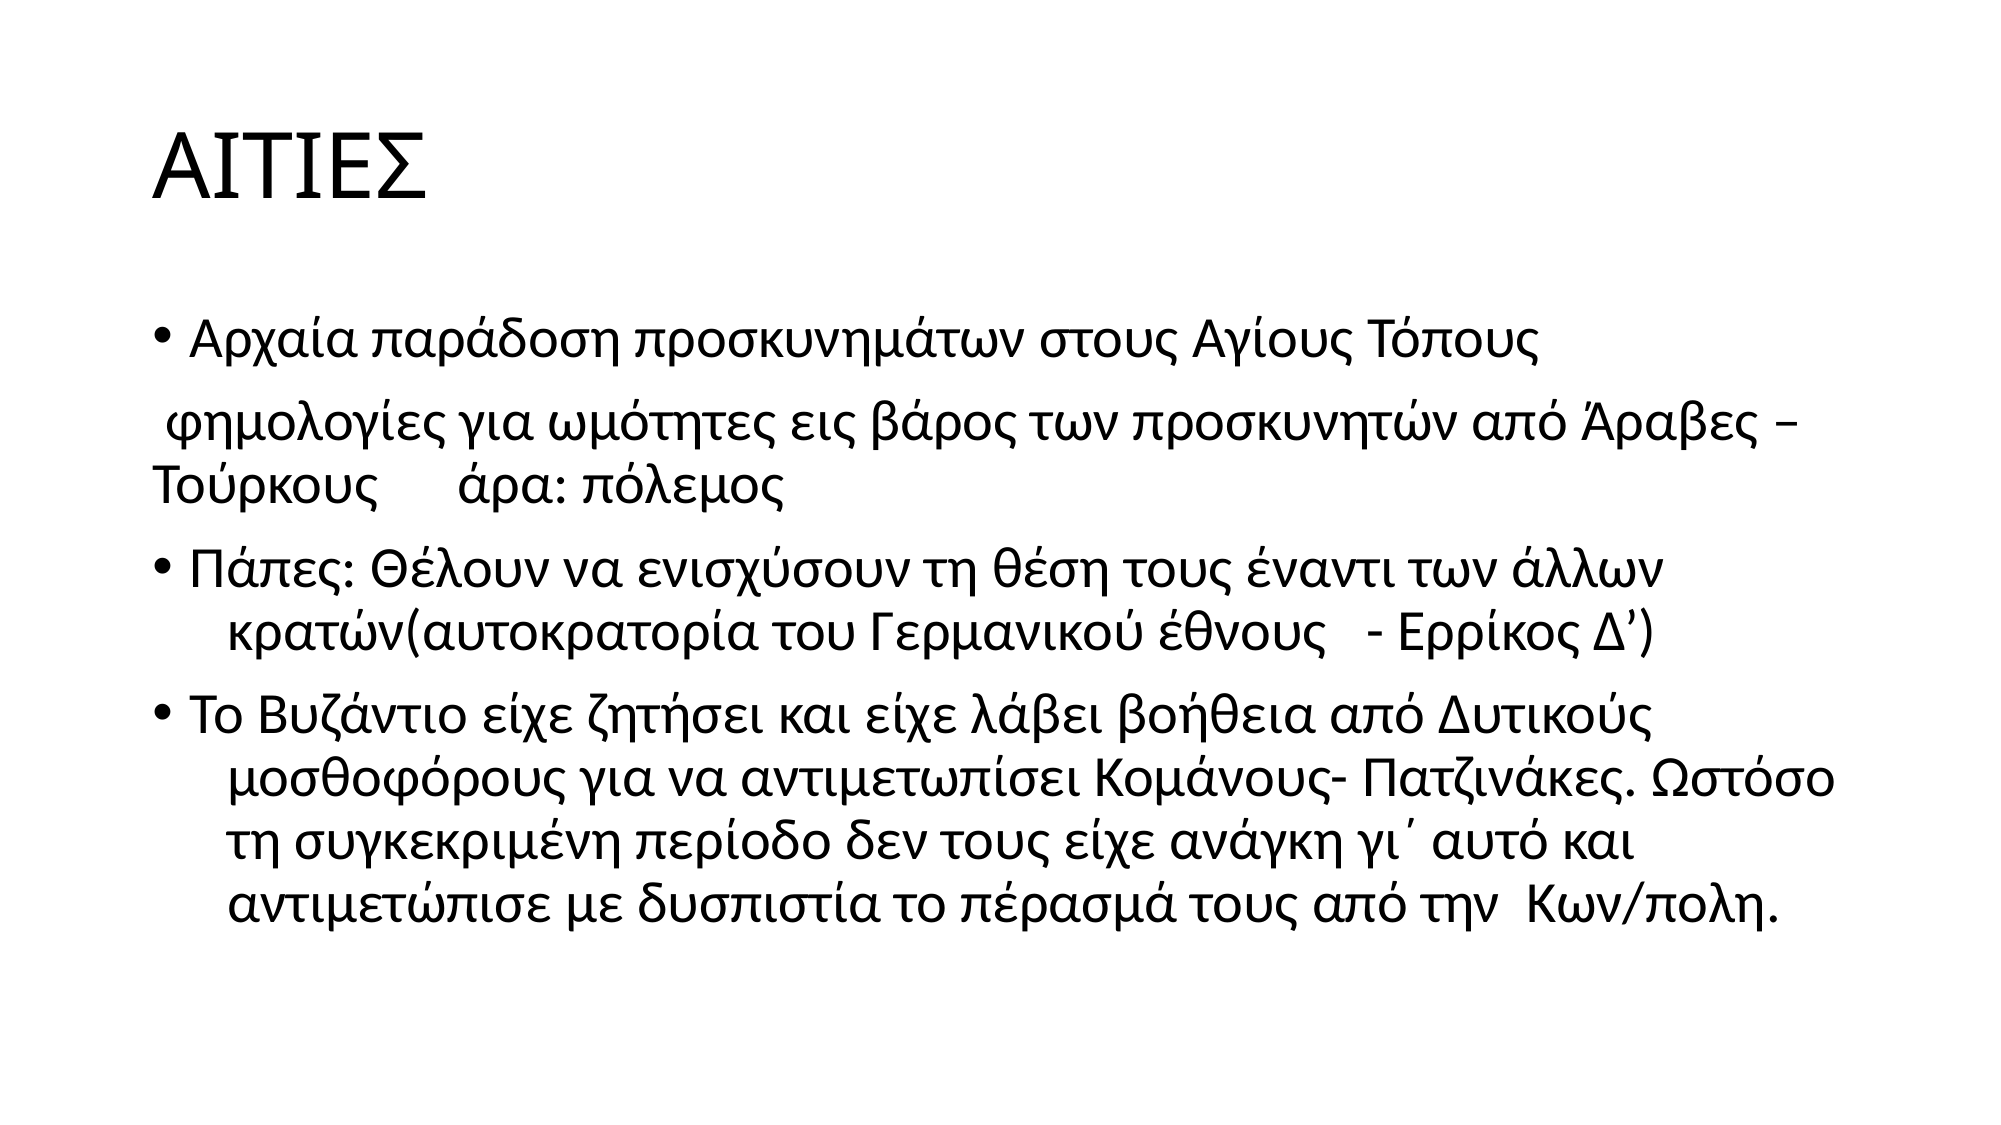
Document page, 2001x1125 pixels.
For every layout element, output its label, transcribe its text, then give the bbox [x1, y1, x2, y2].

list Αρχαία παράδοση προσκυνημάτων στους Αγίους Τόπους φημολογίες για ωμότητες εις βάρος των προσκυνητών από Άραβες –Τούρκους άρα: πόλεμος Πάπες: Θέλουν να ενισχύσουν τη θέση τους έναντι των άλλων κρατών(αυτοκρατορία του Γερμανικού έθνους - Ερρίκος Δ’) Το Βυζάντιο είχε ζητήσει και είχε λάβει βοήθεια από Δυτικούς μοσθοφόρους για να αντιμετωπίσει Κομάνους- Πατζινάκες. Ωστόσο τη συγκεκριμένη περίοδο δεν τους είχε ανάγκη γι΄ αυτό και αντιμετώπισε με δυσπιστία το πέρασμά τους από την Κων/πολη. [137, 299, 1863, 1014]
title ΑΙΤΙΕΣ [137, 59, 1863, 278]
